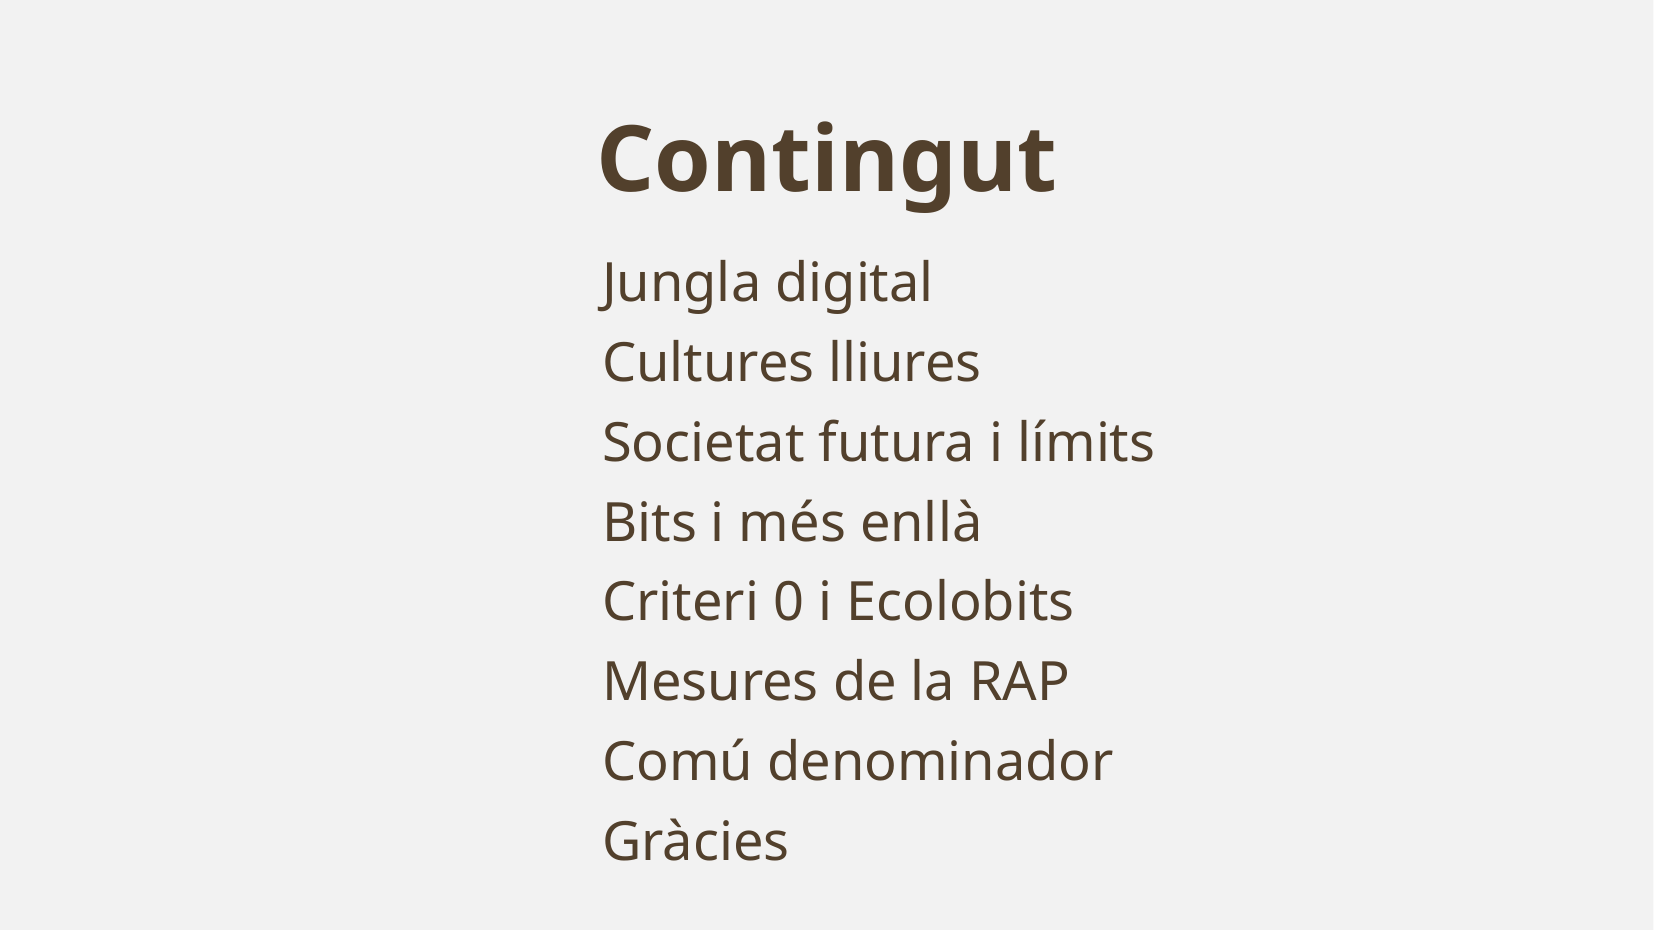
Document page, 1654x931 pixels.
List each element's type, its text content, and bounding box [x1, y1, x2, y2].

subtitle Jungla digital Cultures lliures Societat futura i límits Bits i més enllà Criteri 0 i Ecolobits Mesures de la RAP Comú denominador Gràcies [602, 263, 1359, 857]
title Contingut [82, 78, 1571, 234]
